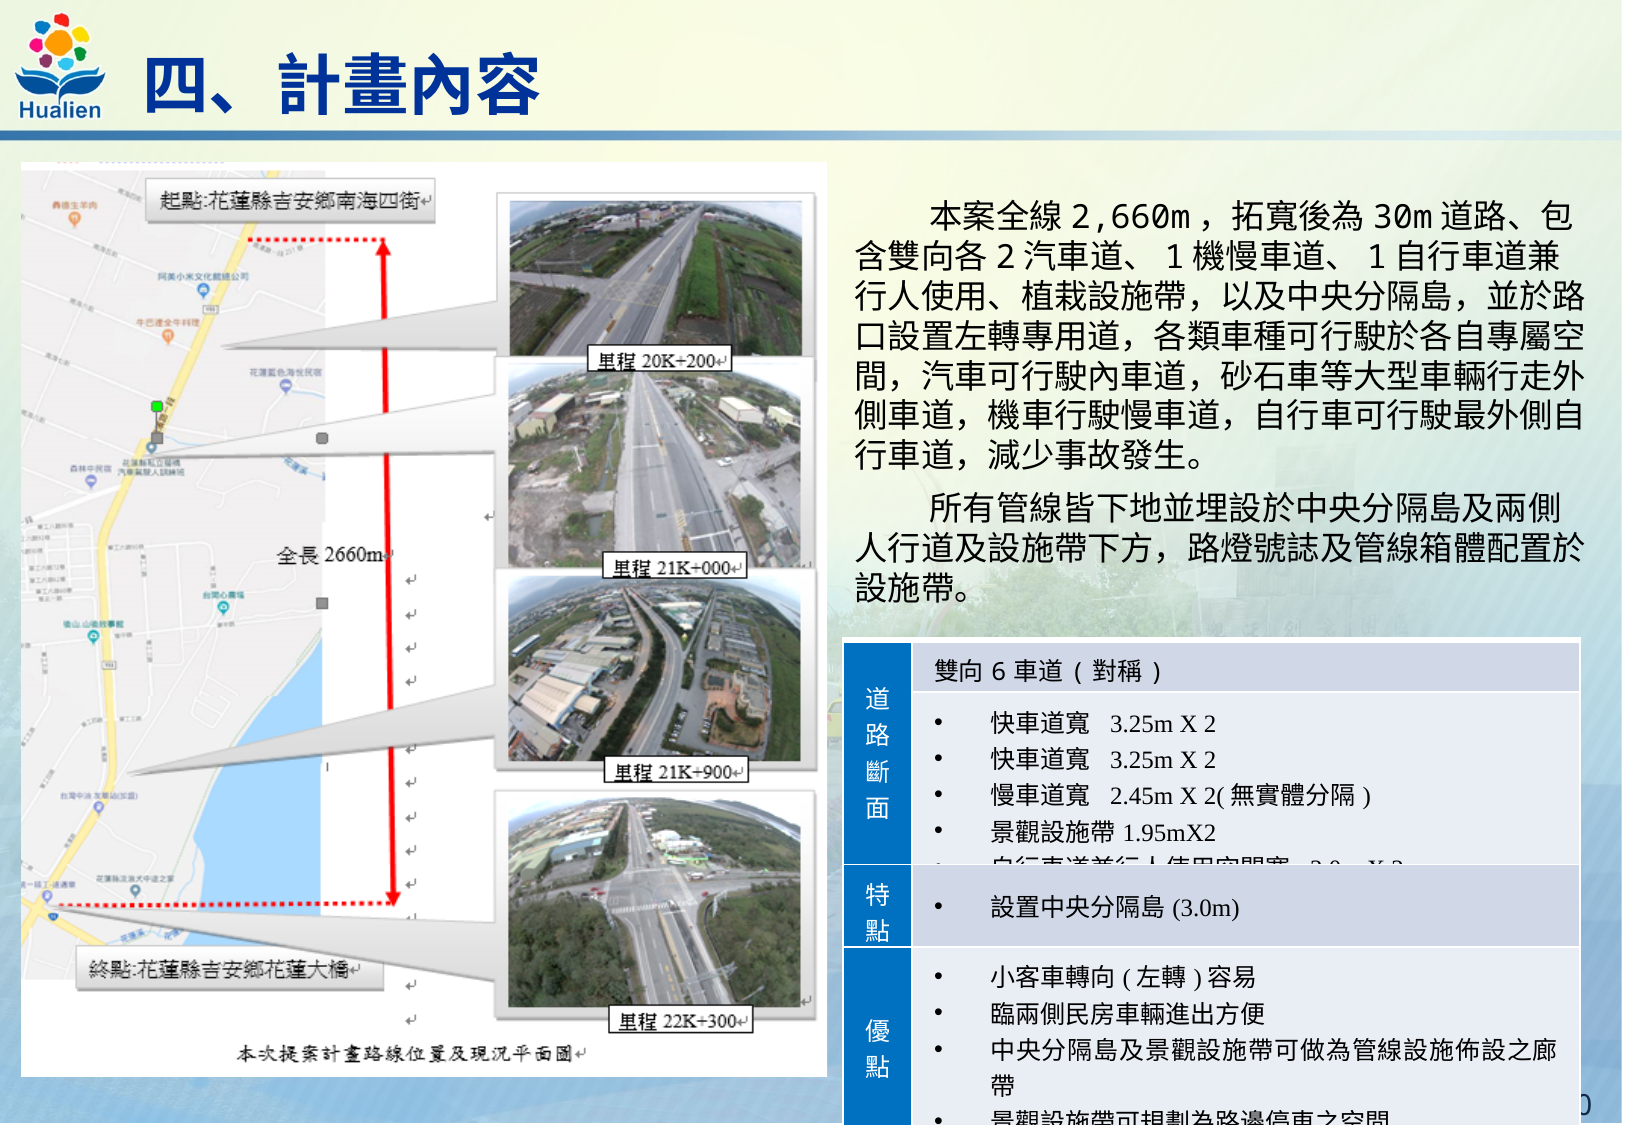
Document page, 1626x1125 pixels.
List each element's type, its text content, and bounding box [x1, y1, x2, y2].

table_cell 優點 [844, 948, 911, 1125]
table_cell 小客車轉向(左轉)容易 臨兩側民房車輛進出方便 中央分隔島及景觀設施帶可做為管線設施佈設之廊帶 景觀設施帶可規劃為路邊停車之空間 植栽穴可設置較寬,易容納需移植樹木(土球較大) [913, 948, 1579, 1125]
slide_number <number> [1581, 1078, 1622, 1122]
table_header 道路斷面 [844, 643, 911, 864]
table_cell 快車道寬 3.25m X 2 快車道寬 3.25m X 2 慢車道寬 2.45m X 2(無實體分隔) 景觀設施帶1.95mX2 自行車道兼行人使用空間寬 2.0m X 2 [913, 693, 1579, 864]
table_header 雙向6車道(對稱) [913, 643, 1579, 691]
text_box 四、計畫內容 [127, 36, 943, 129]
table_cell 設置中央分隔島(3.0m) [913, 865, 1579, 946]
text_box 本案全線2,660m，拓寬後為30m道路、包含雙向各2汽車道、1機慢車道、1自行車道兼行人使用、植栽設施帶，以及中央分隔島，並於路口設置左轉專用道，各類車種可行駛於各自專屬空間，汽車可行駛內車道，砂石車等大型車輛行走外側車道，機車行駛慢車道，自行車可行駛最外側自行車道，減少事故發生。 所有管線皆下地並埋設於中央分隔島及兩側人行道及設施帶下方，路燈號誌及管線箱體配置於設施帶。 [840, 187, 1609, 615]
picture [0, 0, 1622, 1123]
table_cell 特點 [844, 865, 911, 946]
